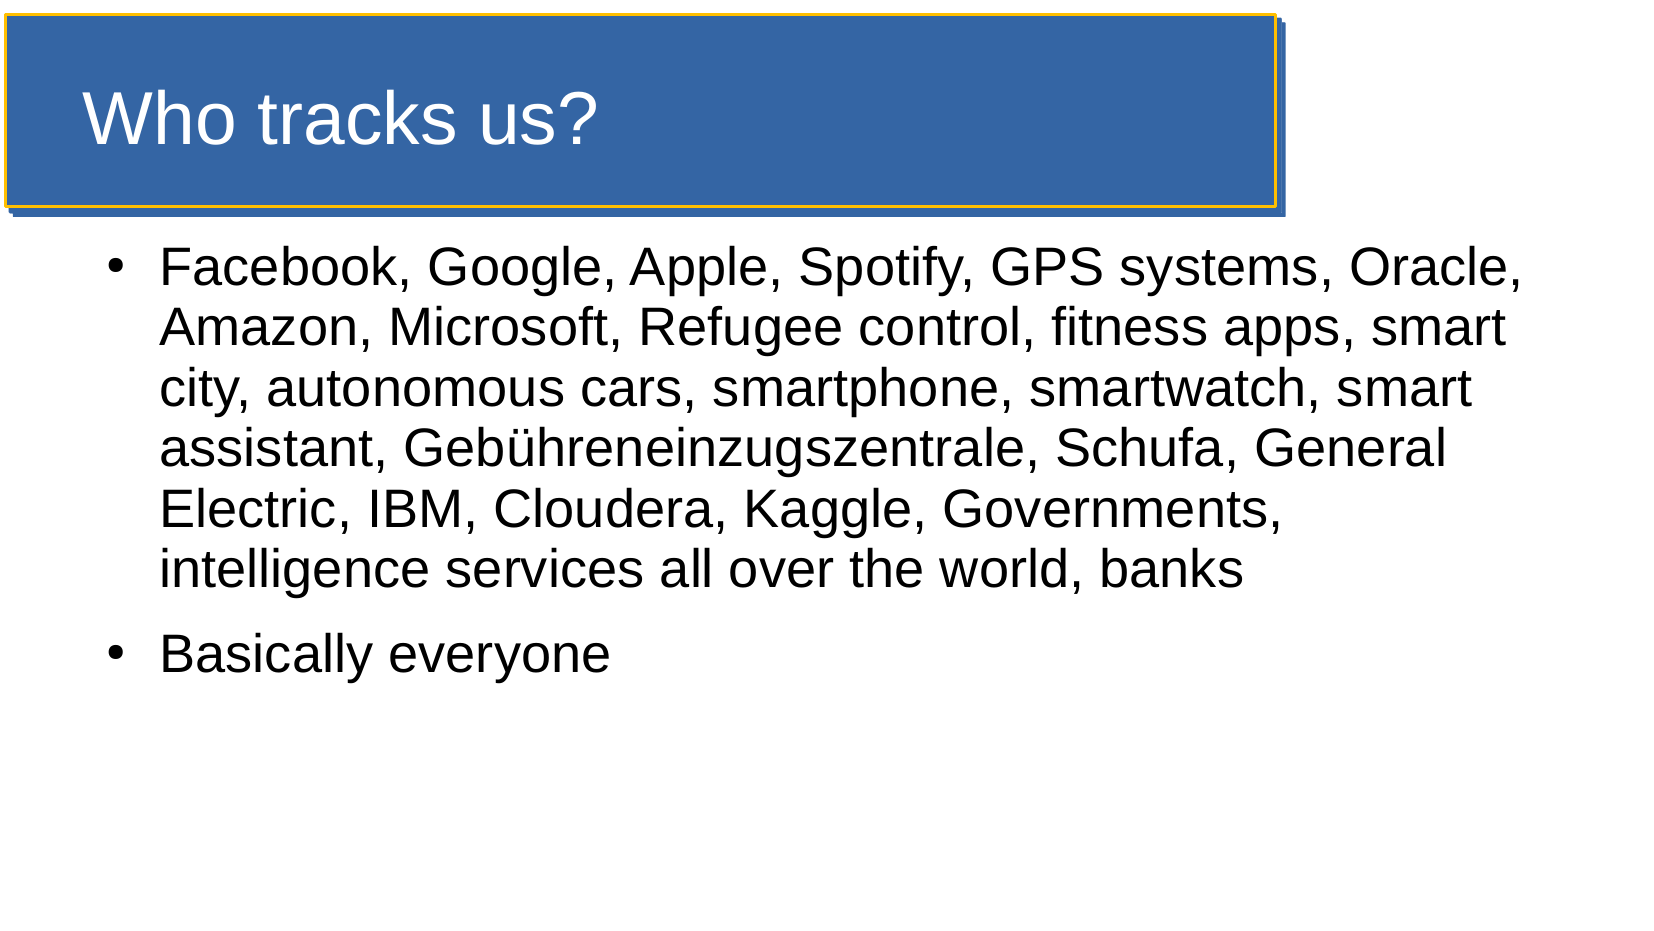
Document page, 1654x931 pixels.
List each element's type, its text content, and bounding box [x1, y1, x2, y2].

title Who tracks us? [82, 44, 1235, 192]
list Facebook, Google, Apple, Spotify, GPS systems, Oracle, Amazon, Microsoft, Refugee control, fitness apps, smart city, autonomous cars, smartphone, smartwatch, smart assistant, Gebühreneinzugszentrale, Schufa, General Electric, IBM, Cloudera, Kaggle, Governments, intelligence services all over the world, banks Basically everyone [88, 236, 1565, 798]
